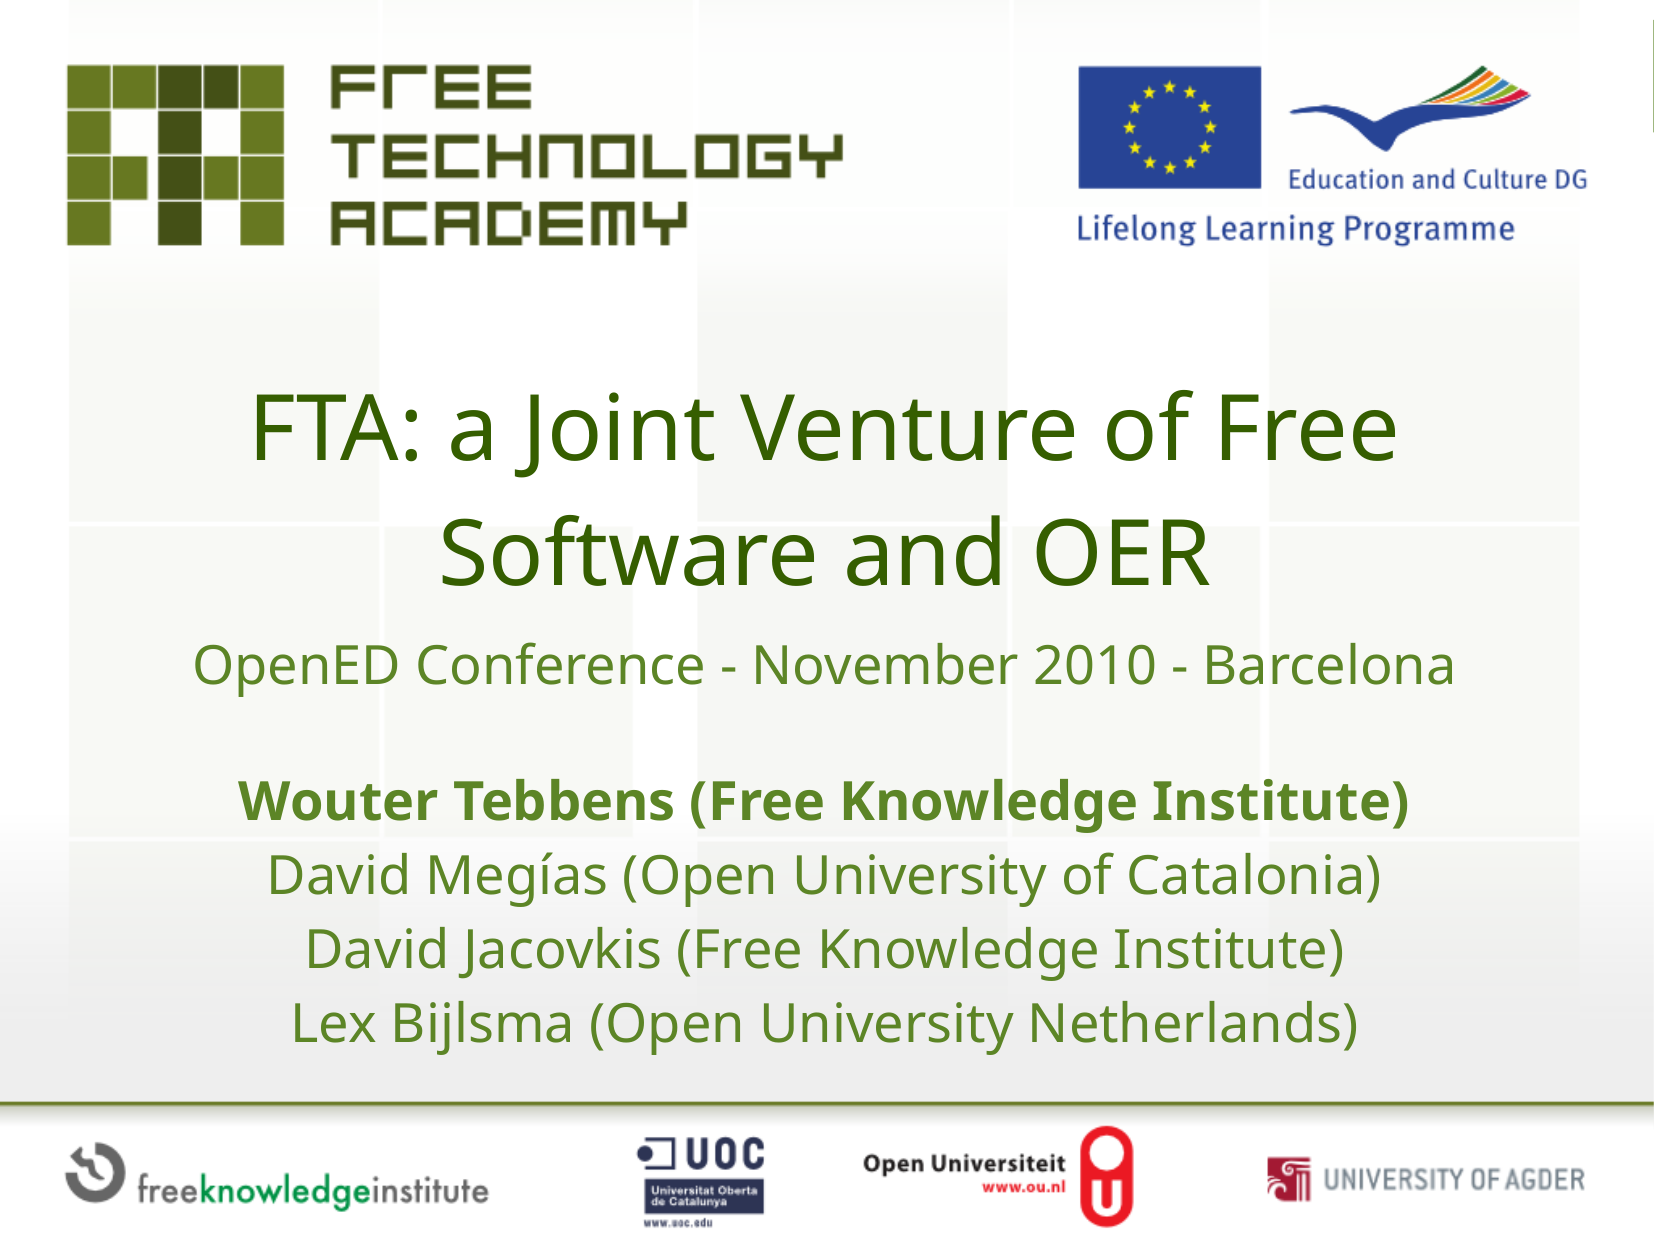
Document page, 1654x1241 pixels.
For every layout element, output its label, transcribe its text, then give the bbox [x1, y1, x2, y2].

text_box FTA: a Joint Venture of Free Software and OER [75, 355, 1576, 585]
text_box OpenED Conference - November 2010 - Barcelona [75, 619, 1576, 698]
text_box Wouter Tebbens (Free Knowledge Institute) David Megías (Open University of Catalonia) David Jacovkis (Free Knowledge Institute) Lex Bijlsma (Open University Netherlands) [75, 755, 1576, 1023]
picture [0, 0, 1654, 1241]
